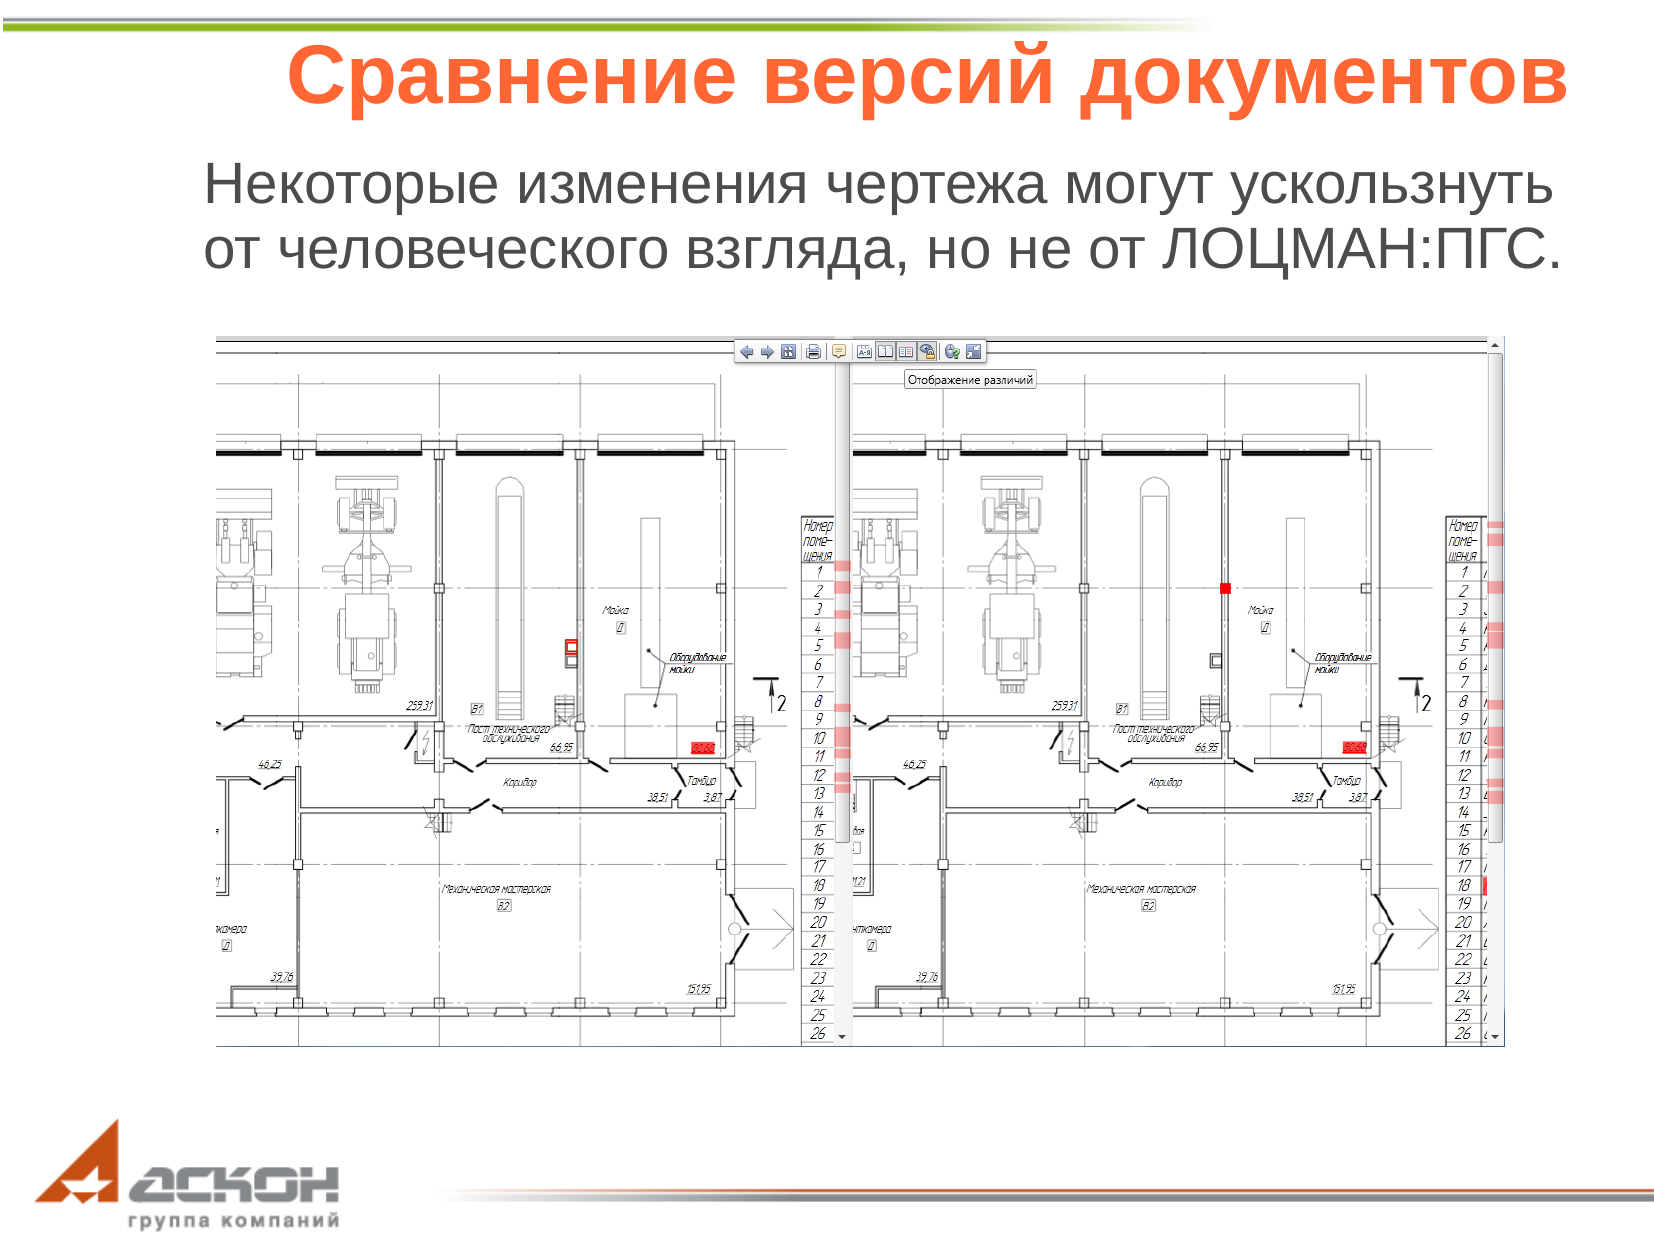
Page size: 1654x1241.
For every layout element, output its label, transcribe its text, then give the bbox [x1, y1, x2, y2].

list Некоторые изменения чертежа могут ускользнуть от человеческого взгляда, но не от ЛОЦМАН:ПГС. [132, 150, 1622, 323]
picture [3, 0, 1654, 1241]
title Сравнение версий документов [82, 25, 1571, 125]
